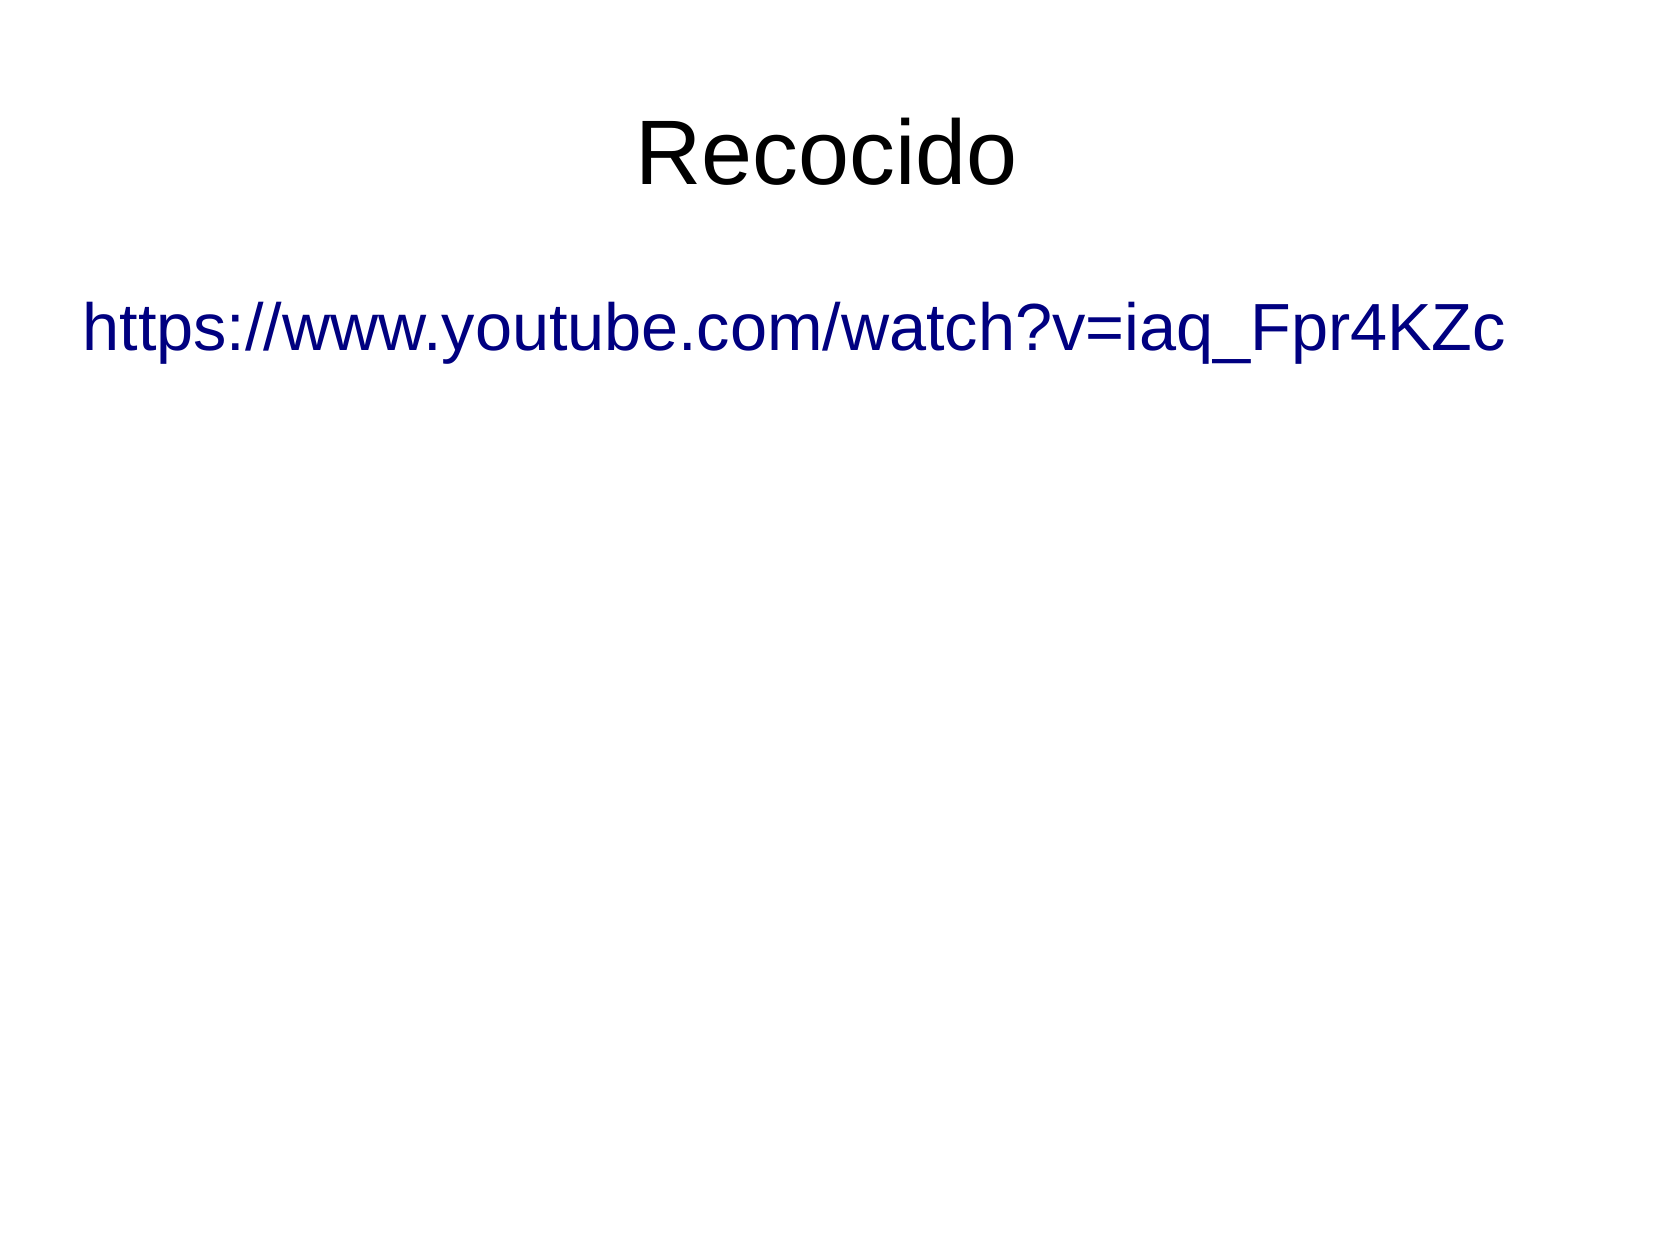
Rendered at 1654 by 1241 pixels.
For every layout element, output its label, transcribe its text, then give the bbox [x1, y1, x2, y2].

title Recocido [82, 49, 1571, 257]
text_box [82, 290, 1571, 1010]
